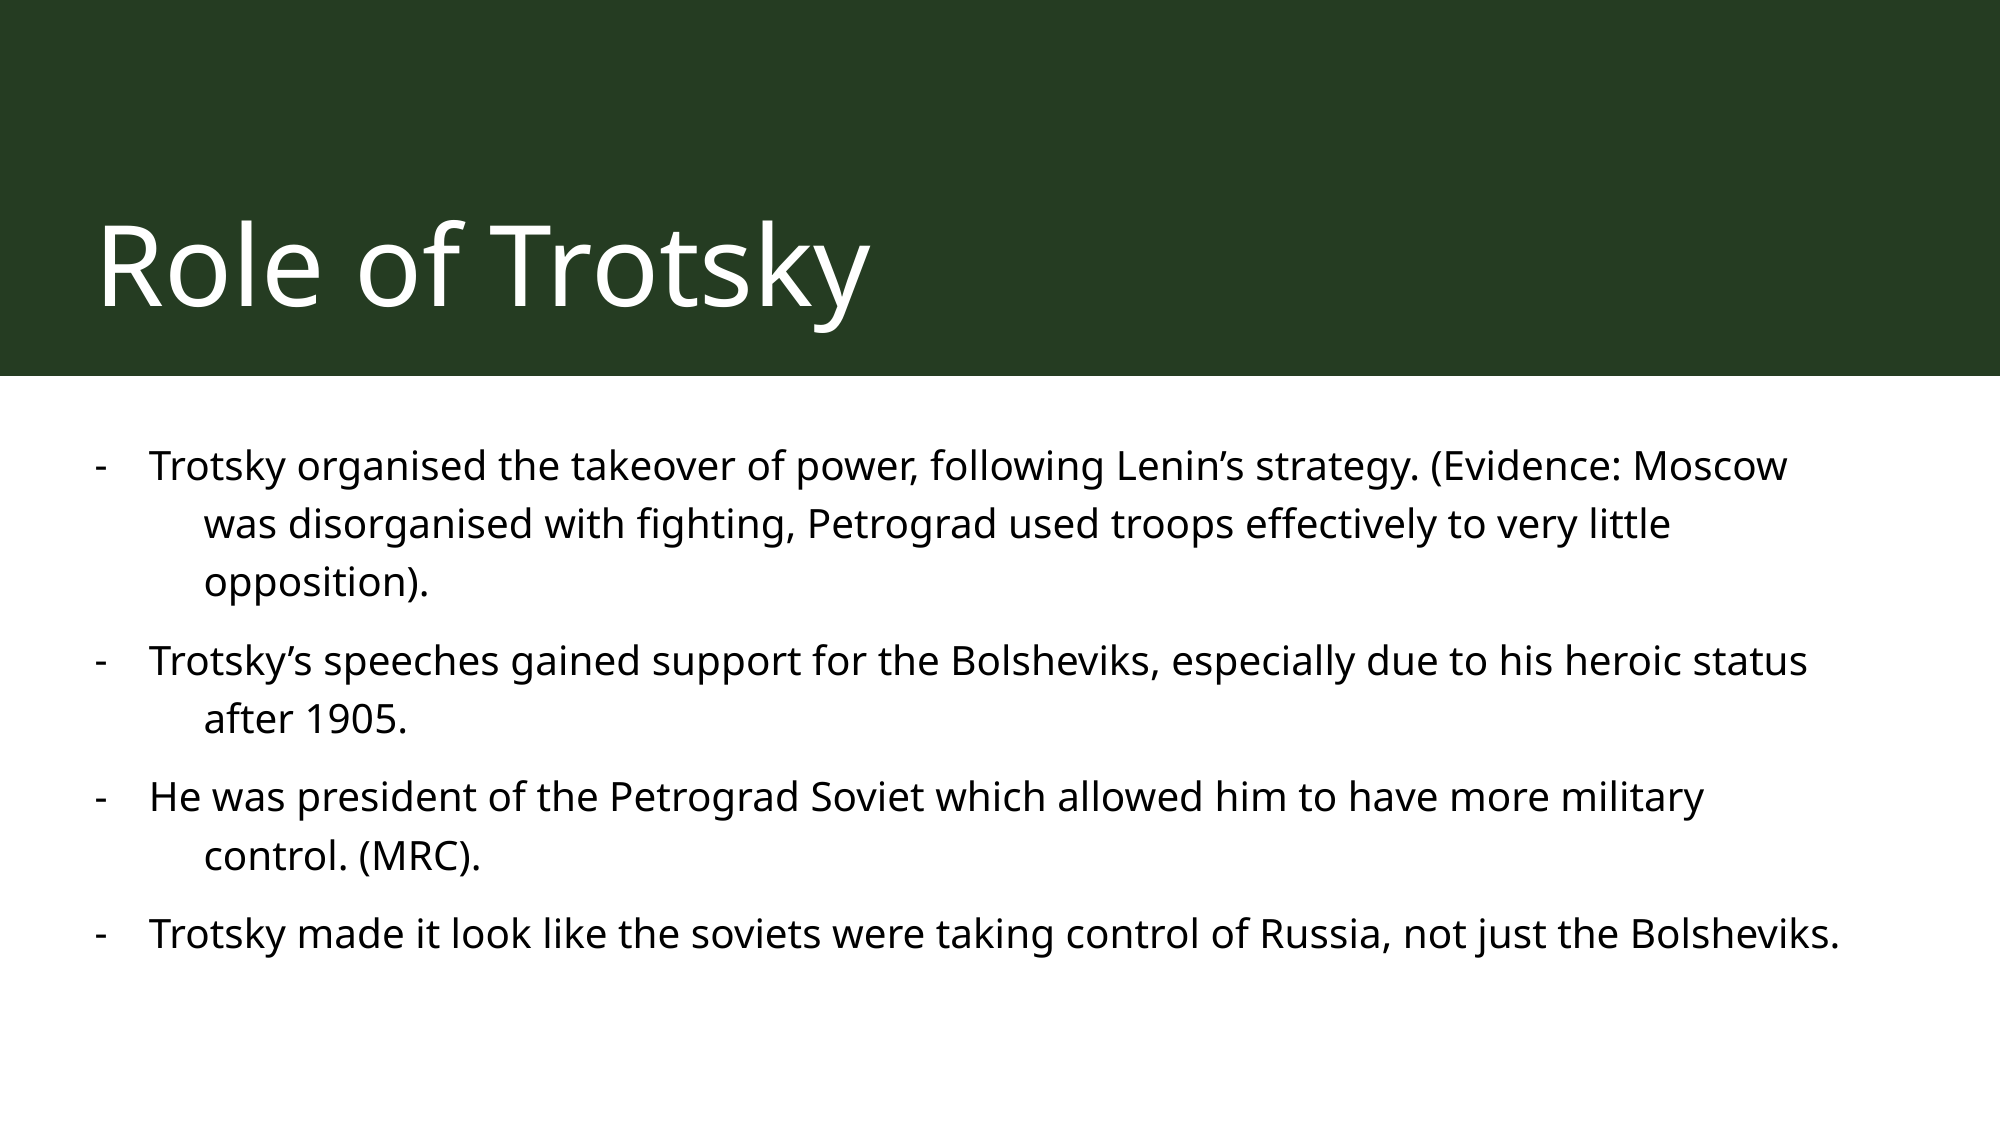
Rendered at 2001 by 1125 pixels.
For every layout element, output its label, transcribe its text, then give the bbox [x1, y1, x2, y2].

list Trotsky organised the takeover of power, following Lenin’s strategy. (Evidence: Moscow was disorganised with fighting, Petrograd used troops effectively to very little opposition). Trotsky’s speeches gained support for the Bolsheviks, especially due to his heroic status after 1905. He was president of the Petrograd Soviet which allowed him to have more military control. (MRC). Trotsky made it look like the soviets were taking control of Russia, not just the Bolsheviks. [79, 422, 1863, 1014]
title Role of Trotsky [79, 59, 1863, 337]
